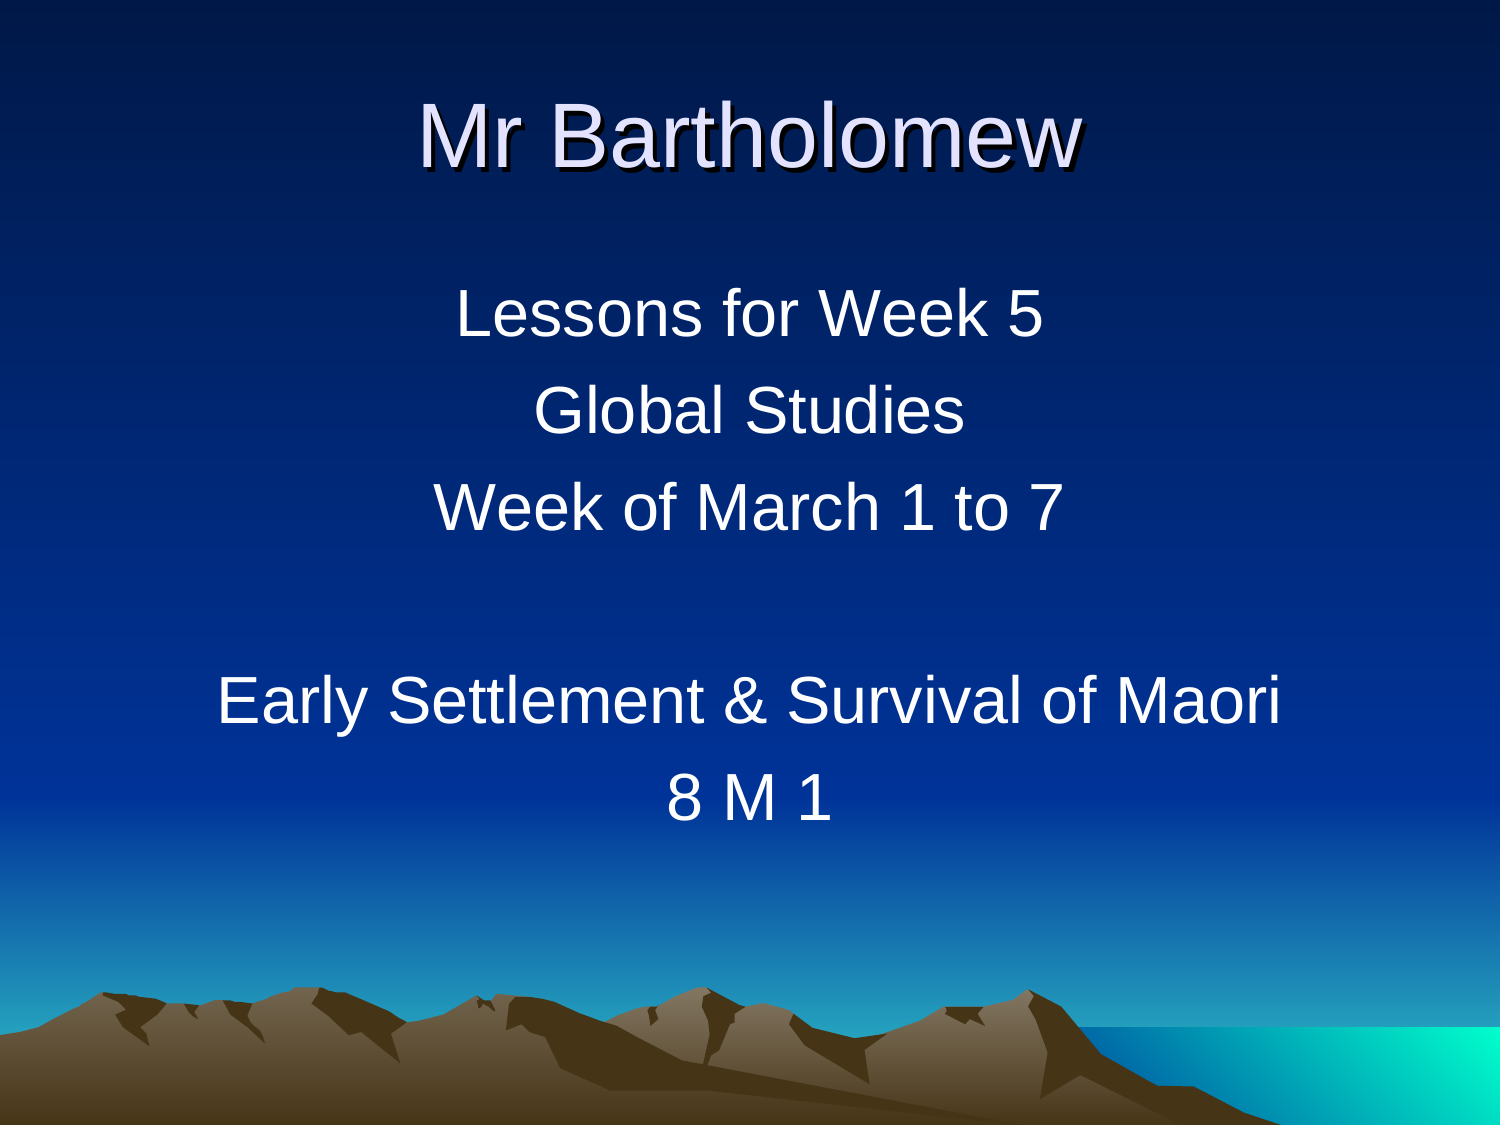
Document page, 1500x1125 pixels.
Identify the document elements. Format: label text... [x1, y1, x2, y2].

title Mr Bartholomew [75, 37, 1426, 225]
list Lessons for Week 5 Global Studies Week of March 1 to 7 Early Settlement & Survival of Maori 8 M 1 [75, 262, 1426, 1000]
